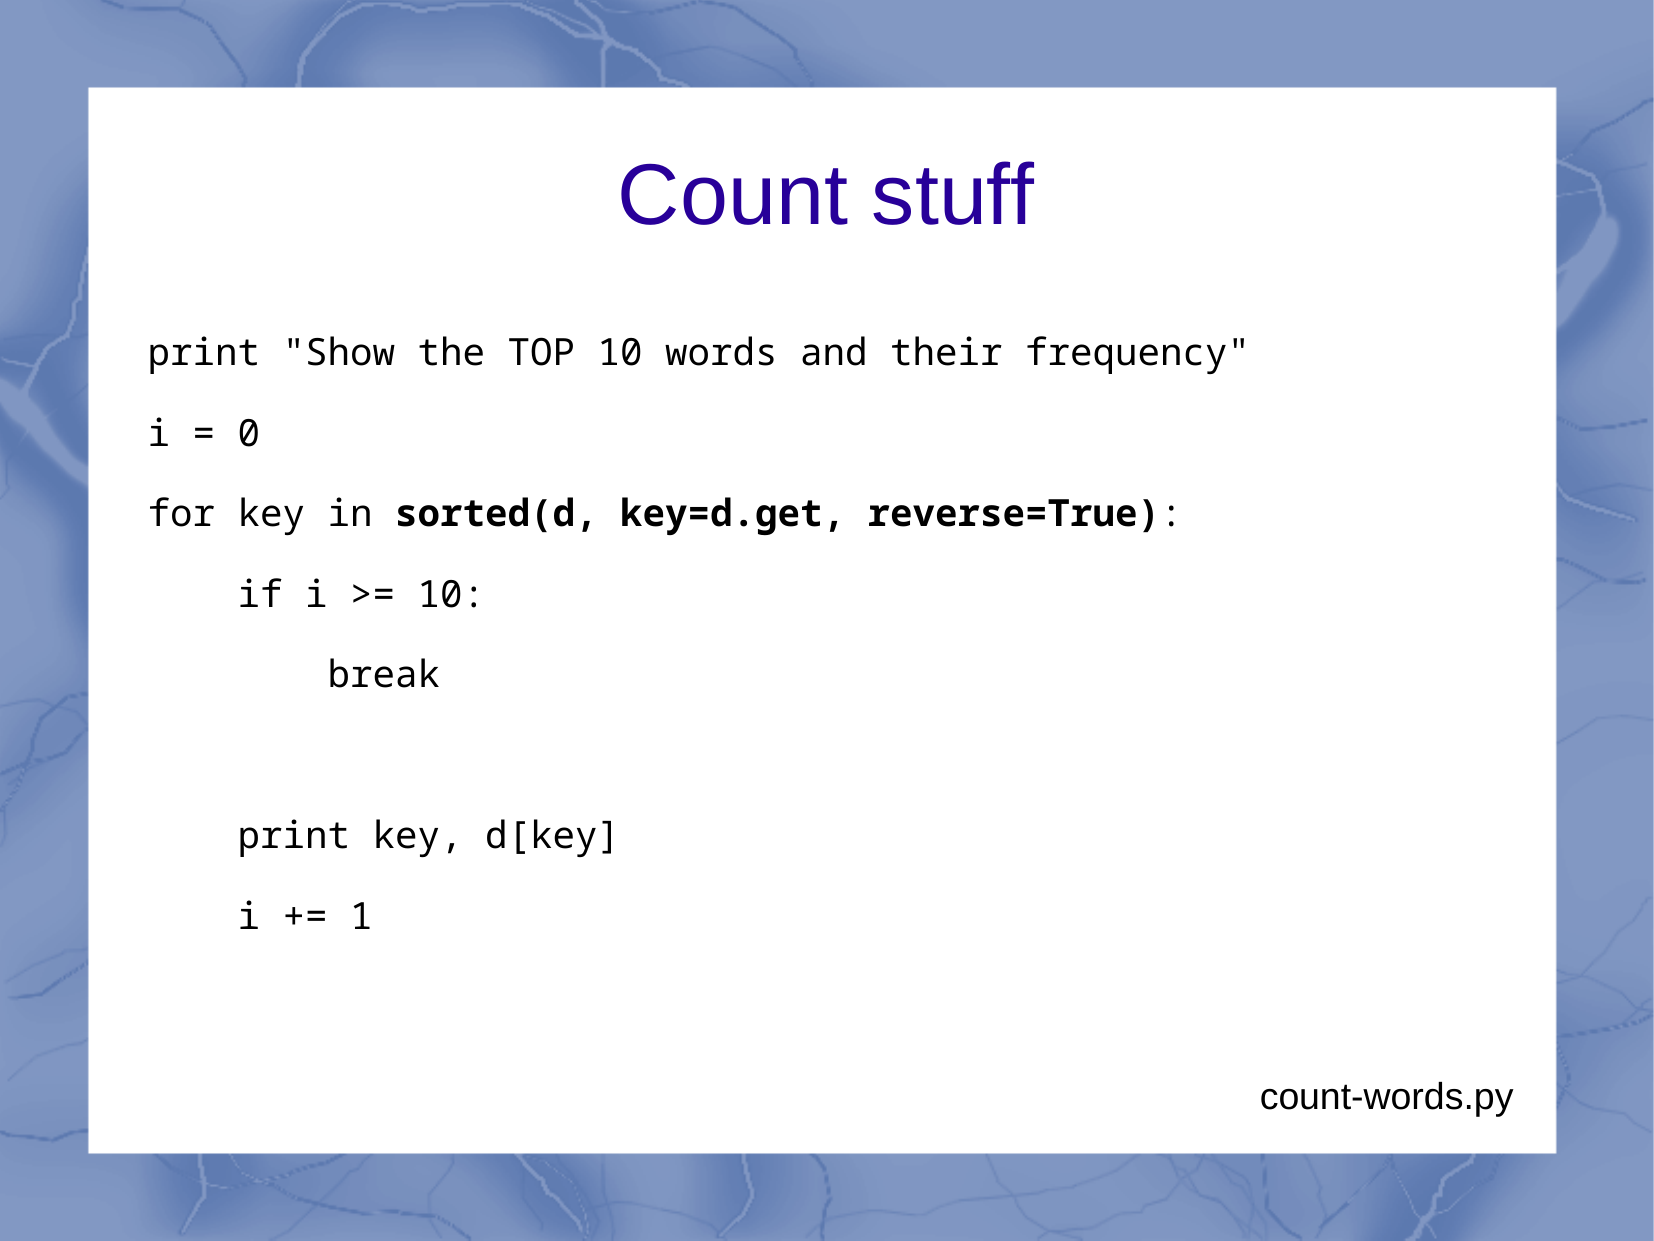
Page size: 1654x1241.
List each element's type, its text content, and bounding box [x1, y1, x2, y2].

list print "Show the TOP 10 words and their frequency" i = 0 for key in sorted(d, key=d.get, reverse=True): if i >= 10: break print key, d[key] i += 1 [147, 325, 1506, 1045]
picture [0, 0, 1654, 1241]
text_box count-words.py [1245, 1068, 1528, 1126]
title Count stuff [118, 90, 1536, 298]
